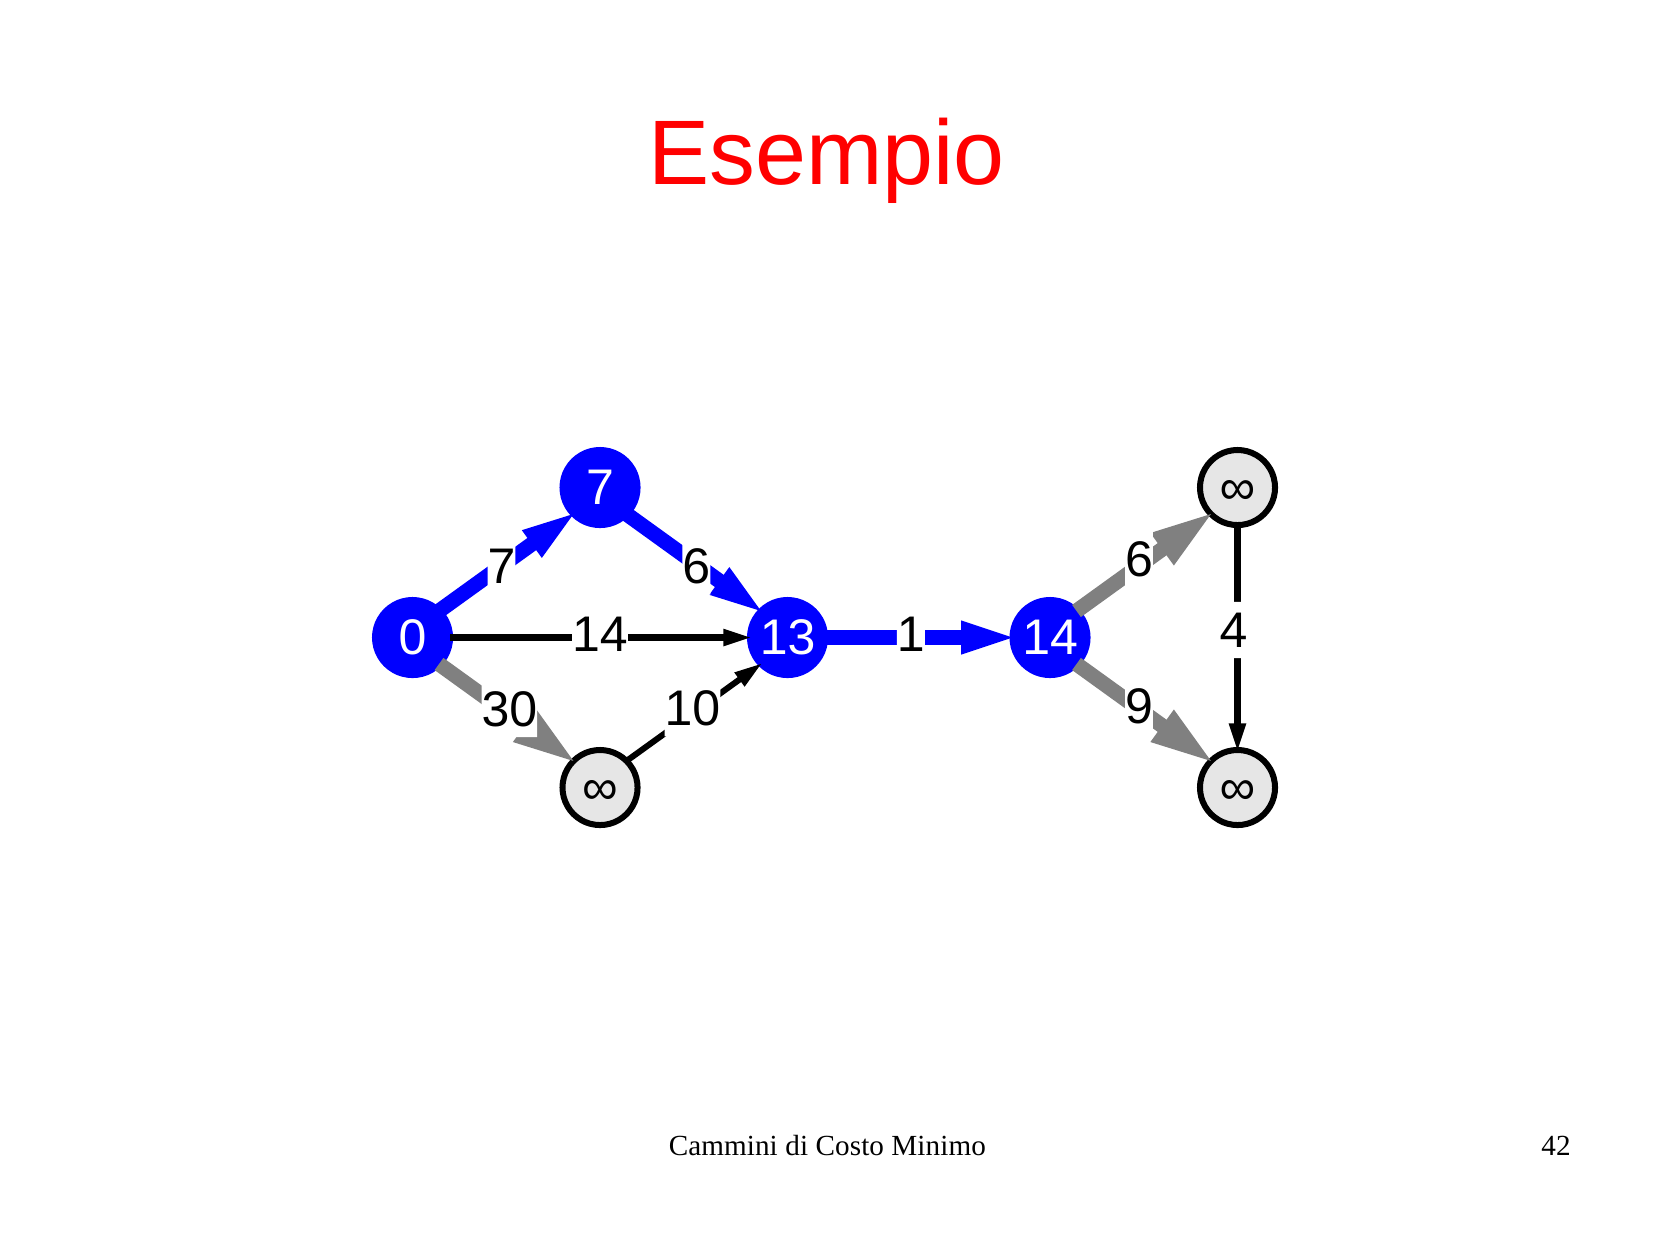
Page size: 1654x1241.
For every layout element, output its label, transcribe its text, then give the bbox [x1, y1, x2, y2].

text_box ∞ [1200, 450, 1276, 525]
text_box ∞ [1200, 750, 1276, 826]
title Esempio [82, 49, 1571, 257]
text_box 14 [572, 605, 628, 663]
text_box 0 [375, 600, 450, 676]
text_box 30 [481, 680, 538, 738]
text_box 14 [1012, 600, 1088, 676]
text_box 6 [1125, 530, 1153, 588]
text_box 7 [562, 450, 638, 526]
text_box 6 [682, 538, 711, 595]
text_box 1 [896, 605, 925, 663]
text_box 9 [1125, 678, 1153, 736]
text_box 10 [664, 680, 721, 737]
text_box ∞ [562, 750, 638, 826]
text_box 7 [487, 538, 516, 595]
text_box 13 [750, 600, 825, 676]
text_box 4 [1219, 601, 1248, 659]
